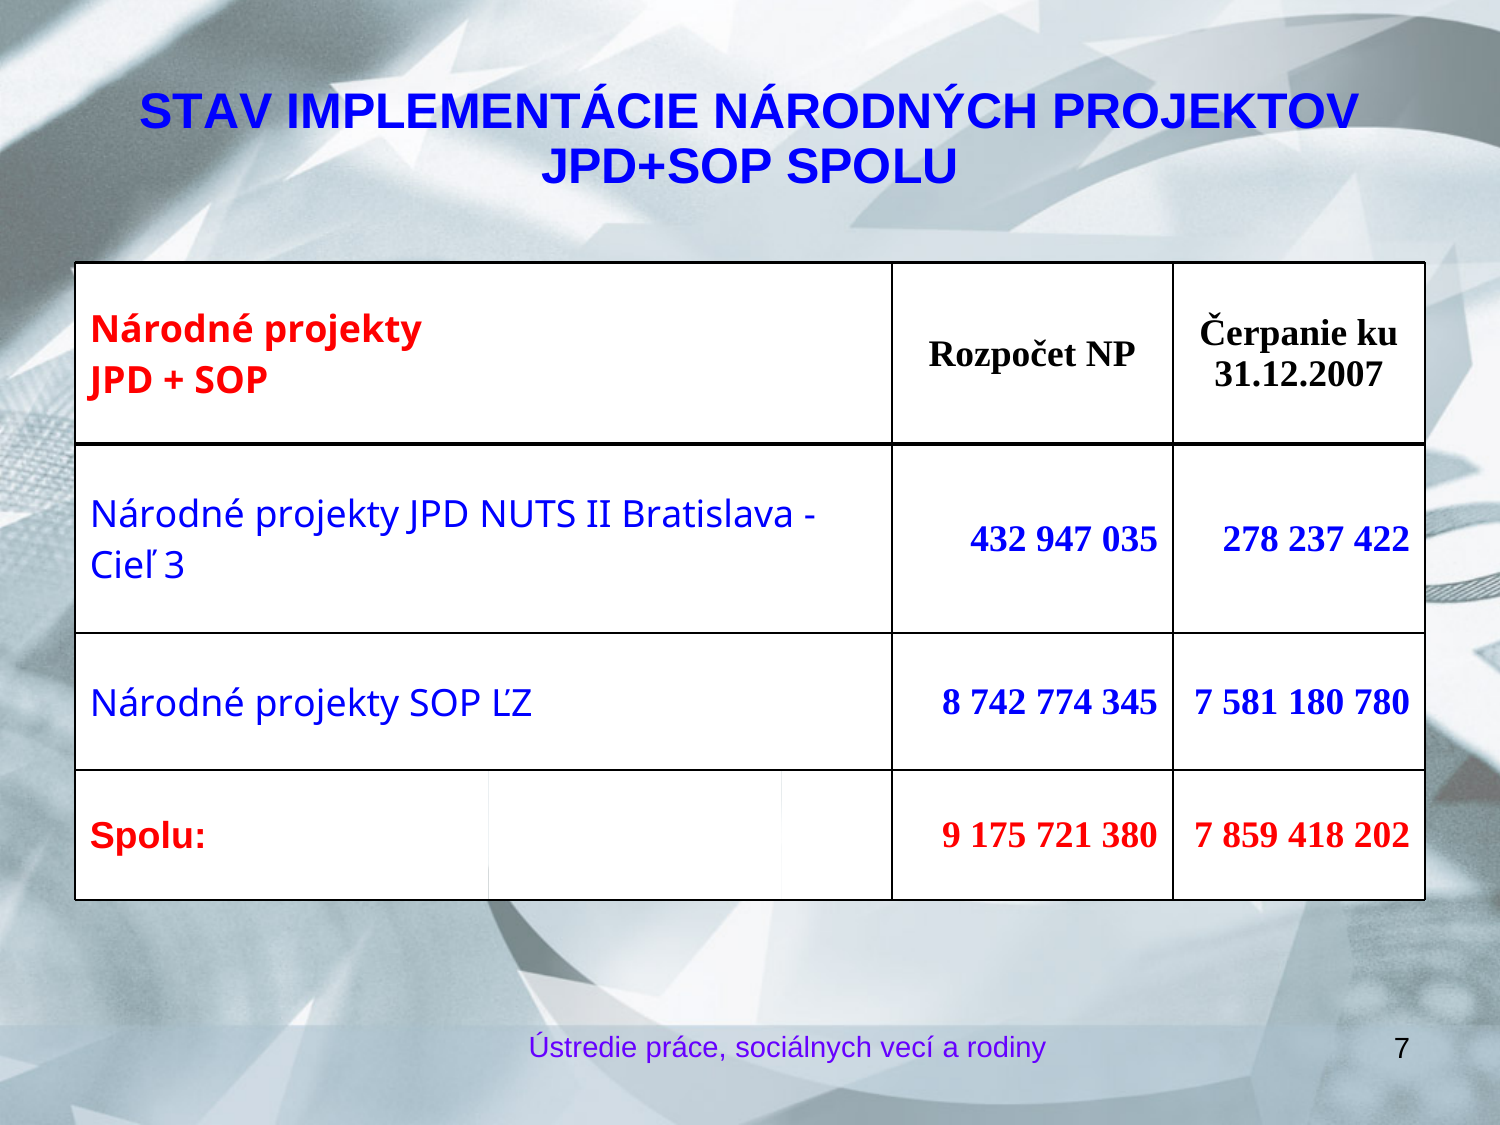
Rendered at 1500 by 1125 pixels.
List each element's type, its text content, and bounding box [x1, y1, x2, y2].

text_box Národné projekty JPD NUTS II Bratislava -Cieľ 3 [76, 446, 891, 632]
text_box Čerpanie ku 31.12.2007 [1174, 264, 1424, 442]
title STAV IMPLEMENTÁCIE NÁRODNÝCH PROJEKTOV JPD+SOP SPOLU [75, 45, 1426, 233]
text_box 432 947 035 [893, 446, 1172, 632]
text_box Rozpočet NP [893, 264, 1172, 442]
text_box 9 175 721 380 [893, 771, 1172, 899]
text_box 7 859 418 202 [1174, 771, 1424, 899]
text_box Spolu: [76, 771, 489, 899]
text_box Národné projekty SOP ĽZ [76, 634, 891, 769]
picture [0, 0, 1500, 1125]
text_box 7 581 180 780 [1174, 634, 1424, 769]
text_box Národné projekty JPD + SOP [76, 264, 891, 442]
text_box [489, 771, 891, 899]
text_box 8 742 774 345 [893, 634, 1172, 769]
text_box 278 237 422 [1174, 446, 1424, 632]
